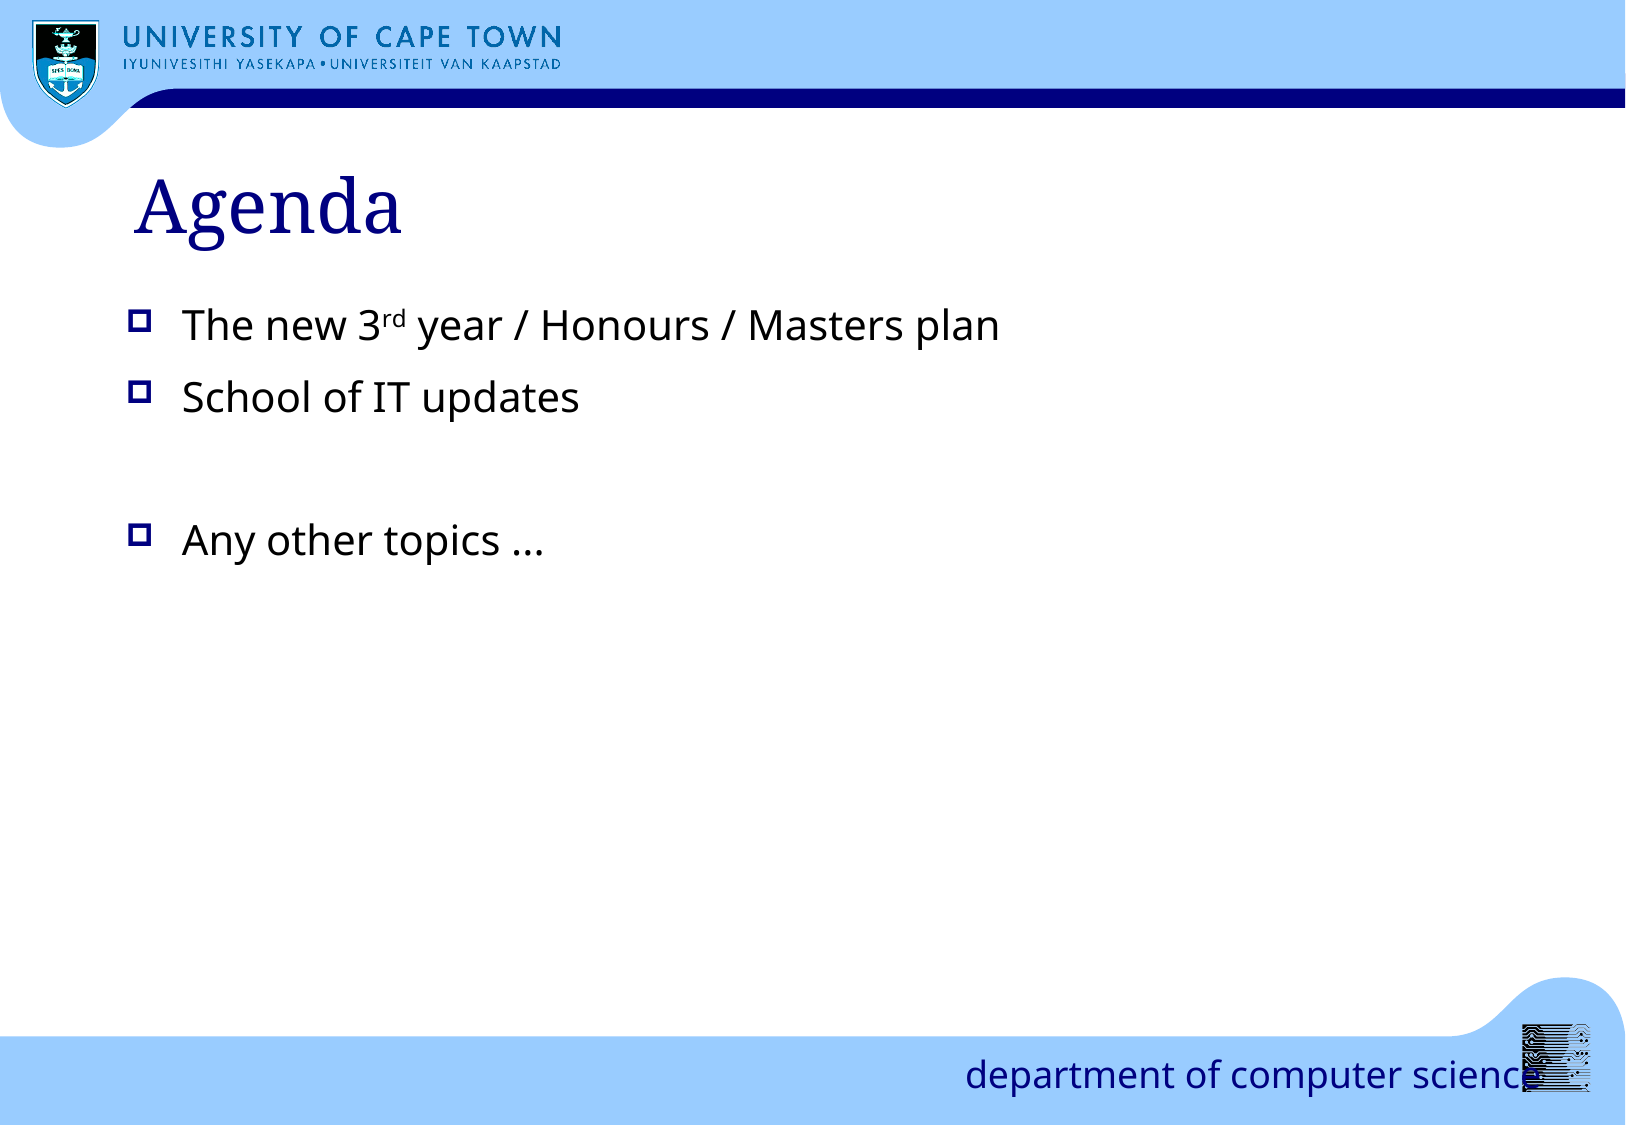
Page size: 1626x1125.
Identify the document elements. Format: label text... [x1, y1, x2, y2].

picture [1522, 1024, 1591, 1092]
picture [120, 23, 563, 71]
title Agenda [134, 140, 1571, 268]
picture [1526, 1070, 1536, 1076]
picture [32, 20, 100, 109]
list The new 3rd year / Honours / Masters plan School of IT updates Any other topics ... [125, 296, 1570, 1039]
